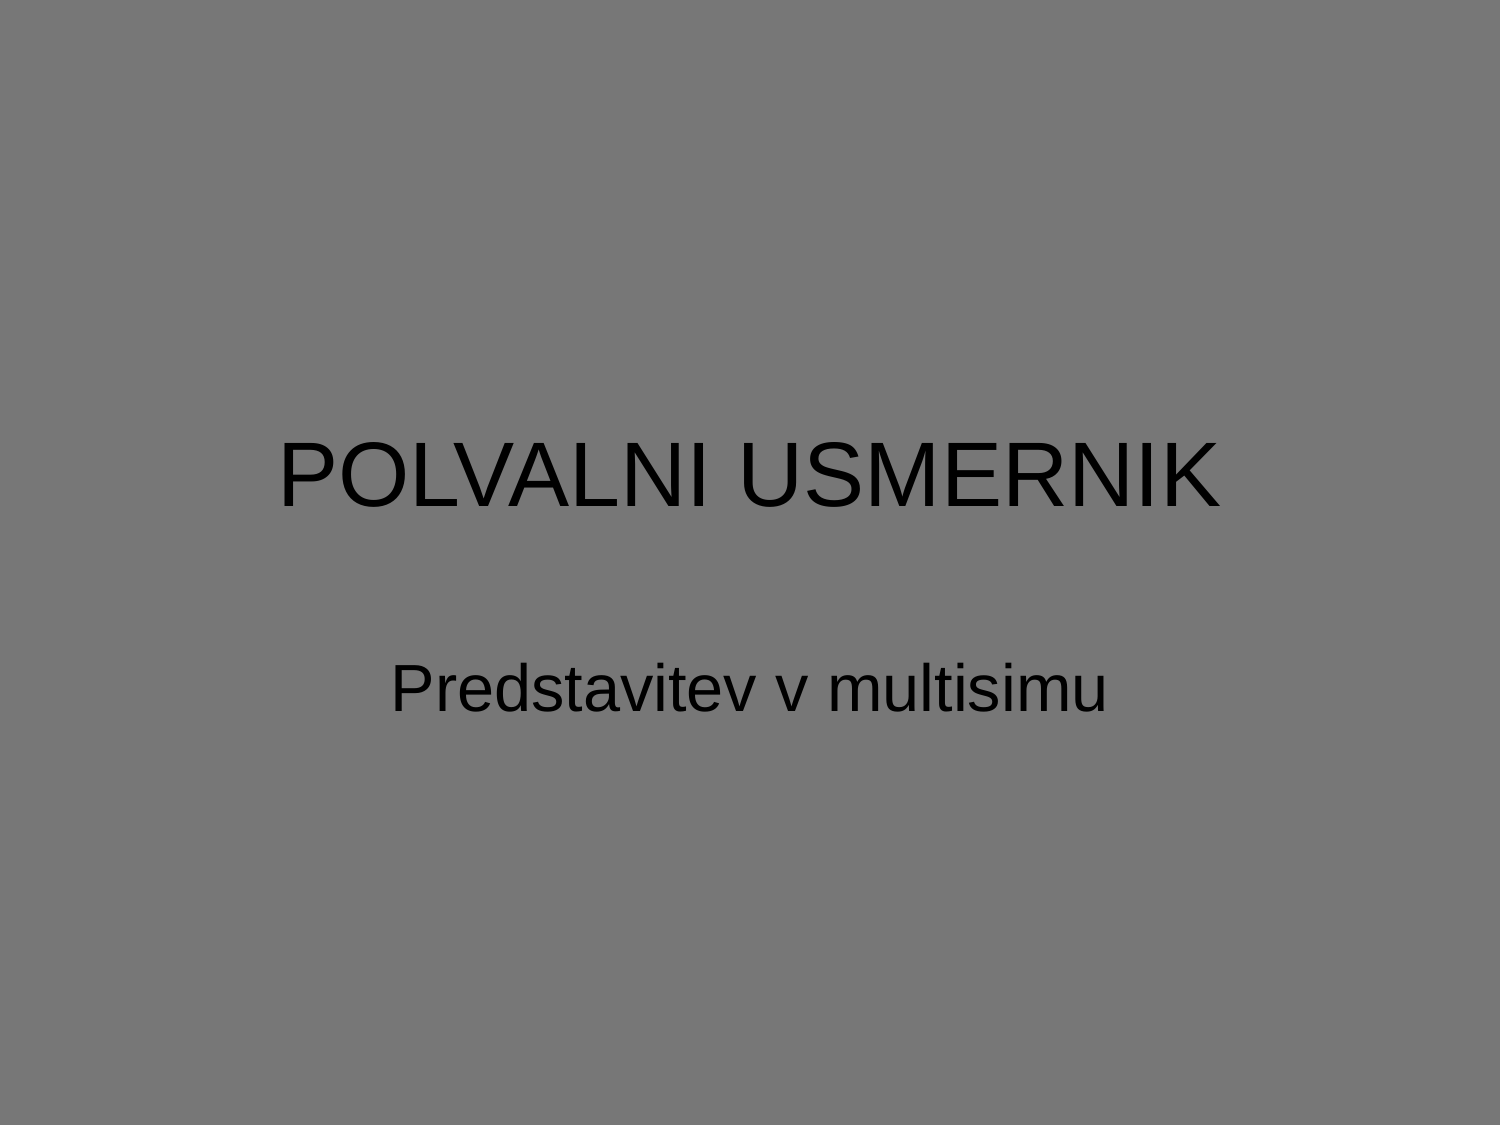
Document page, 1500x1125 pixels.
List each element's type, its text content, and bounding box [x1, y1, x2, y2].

title POLVALNI USMERNIK [112, 349, 1388, 591]
subtitle Predstavitev v multisimu [225, 637, 1275, 925]
